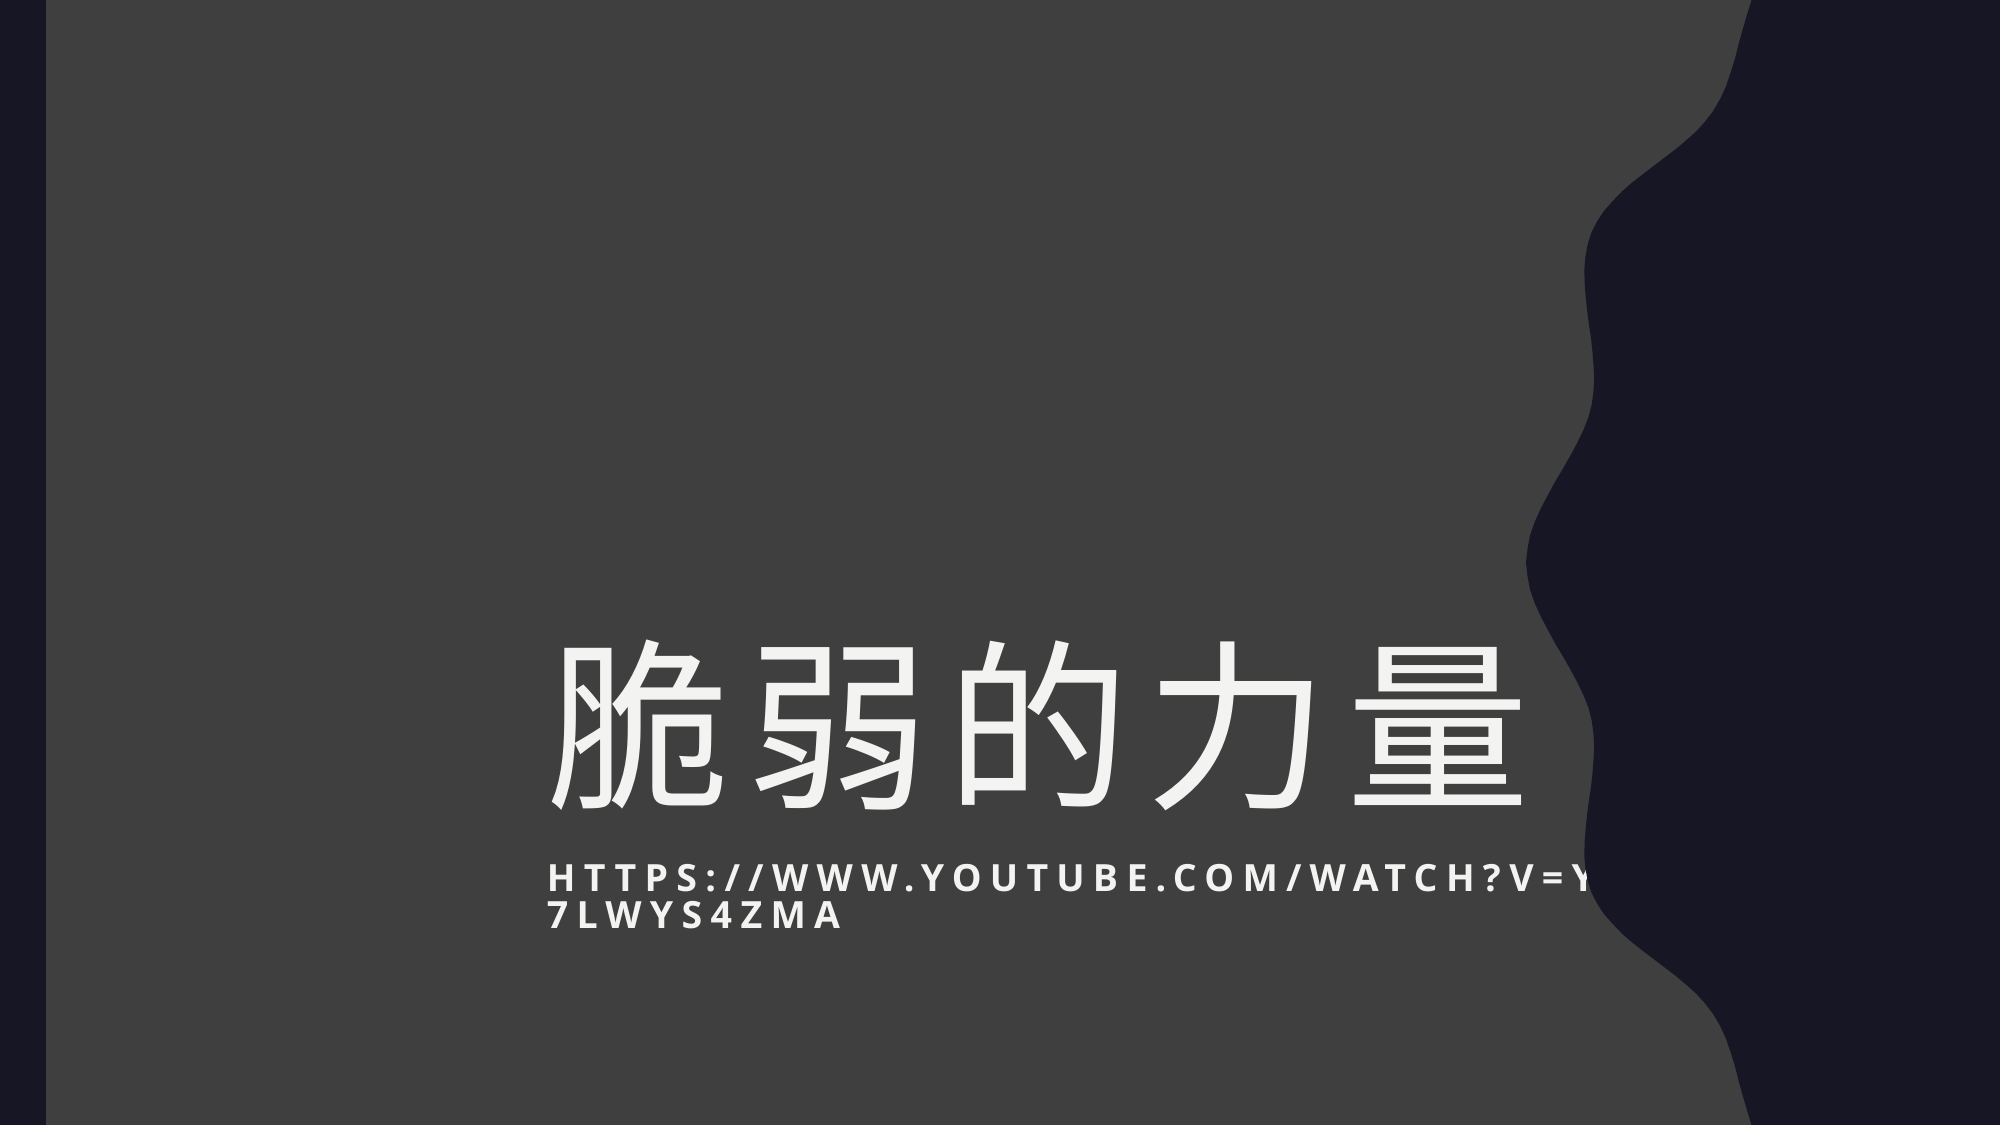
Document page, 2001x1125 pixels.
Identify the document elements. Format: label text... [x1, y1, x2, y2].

text_box [0, 0, 2000, 1125]
list https://www.youtube.com/watch?v=Yu7lWYS4zMA [131, 912, 1372, 1035]
title 脆弱的力量 [131, 105, 1372, 902]
